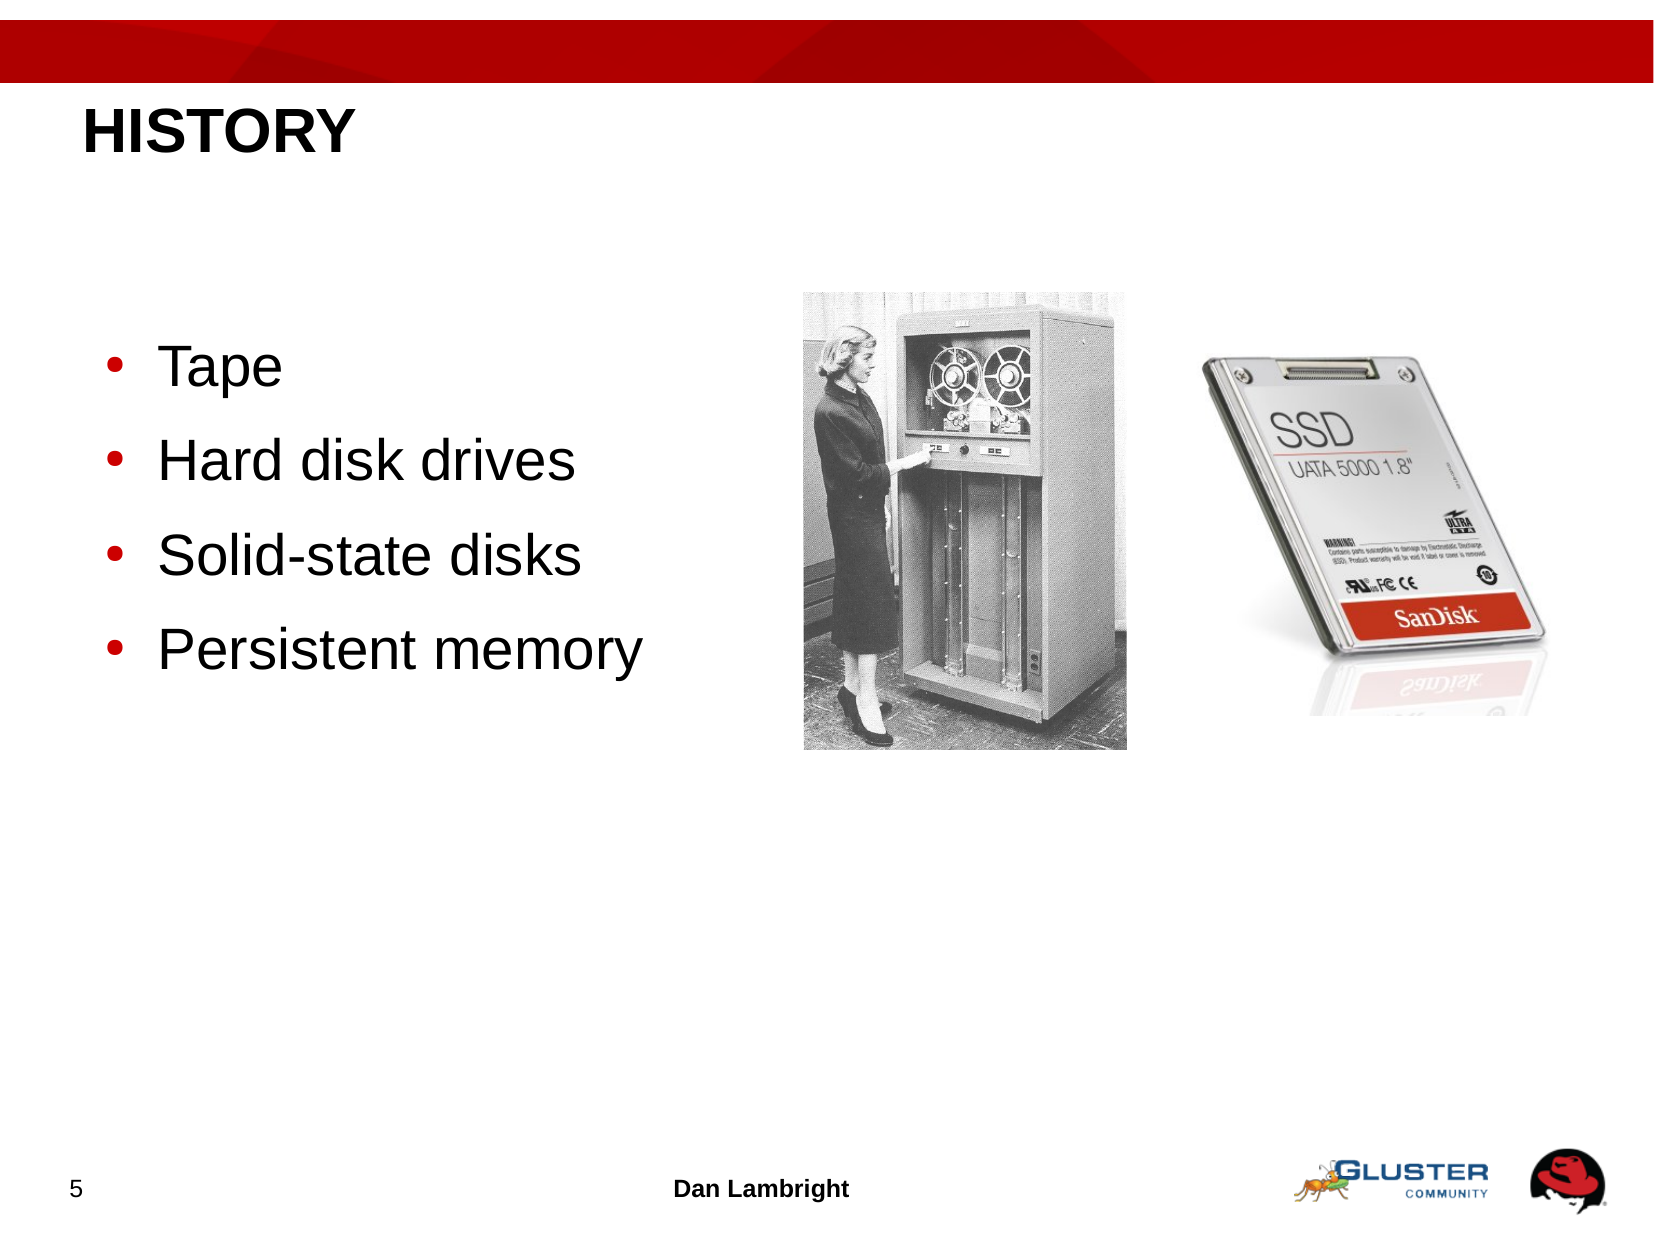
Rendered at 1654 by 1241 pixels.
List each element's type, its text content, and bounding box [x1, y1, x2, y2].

picture [1188, 337, 1576, 716]
title HISTORY [82, 37, 1571, 226]
picture [1294, 1158, 1488, 1203]
list Tape Hard disk drives Solid-state disks Persistent memory [86, 238, 1576, 1033]
picture [803, 292, 1127, 751]
picture [1529, 1146, 1613, 1224]
picture [0, 20, 1654, 83]
